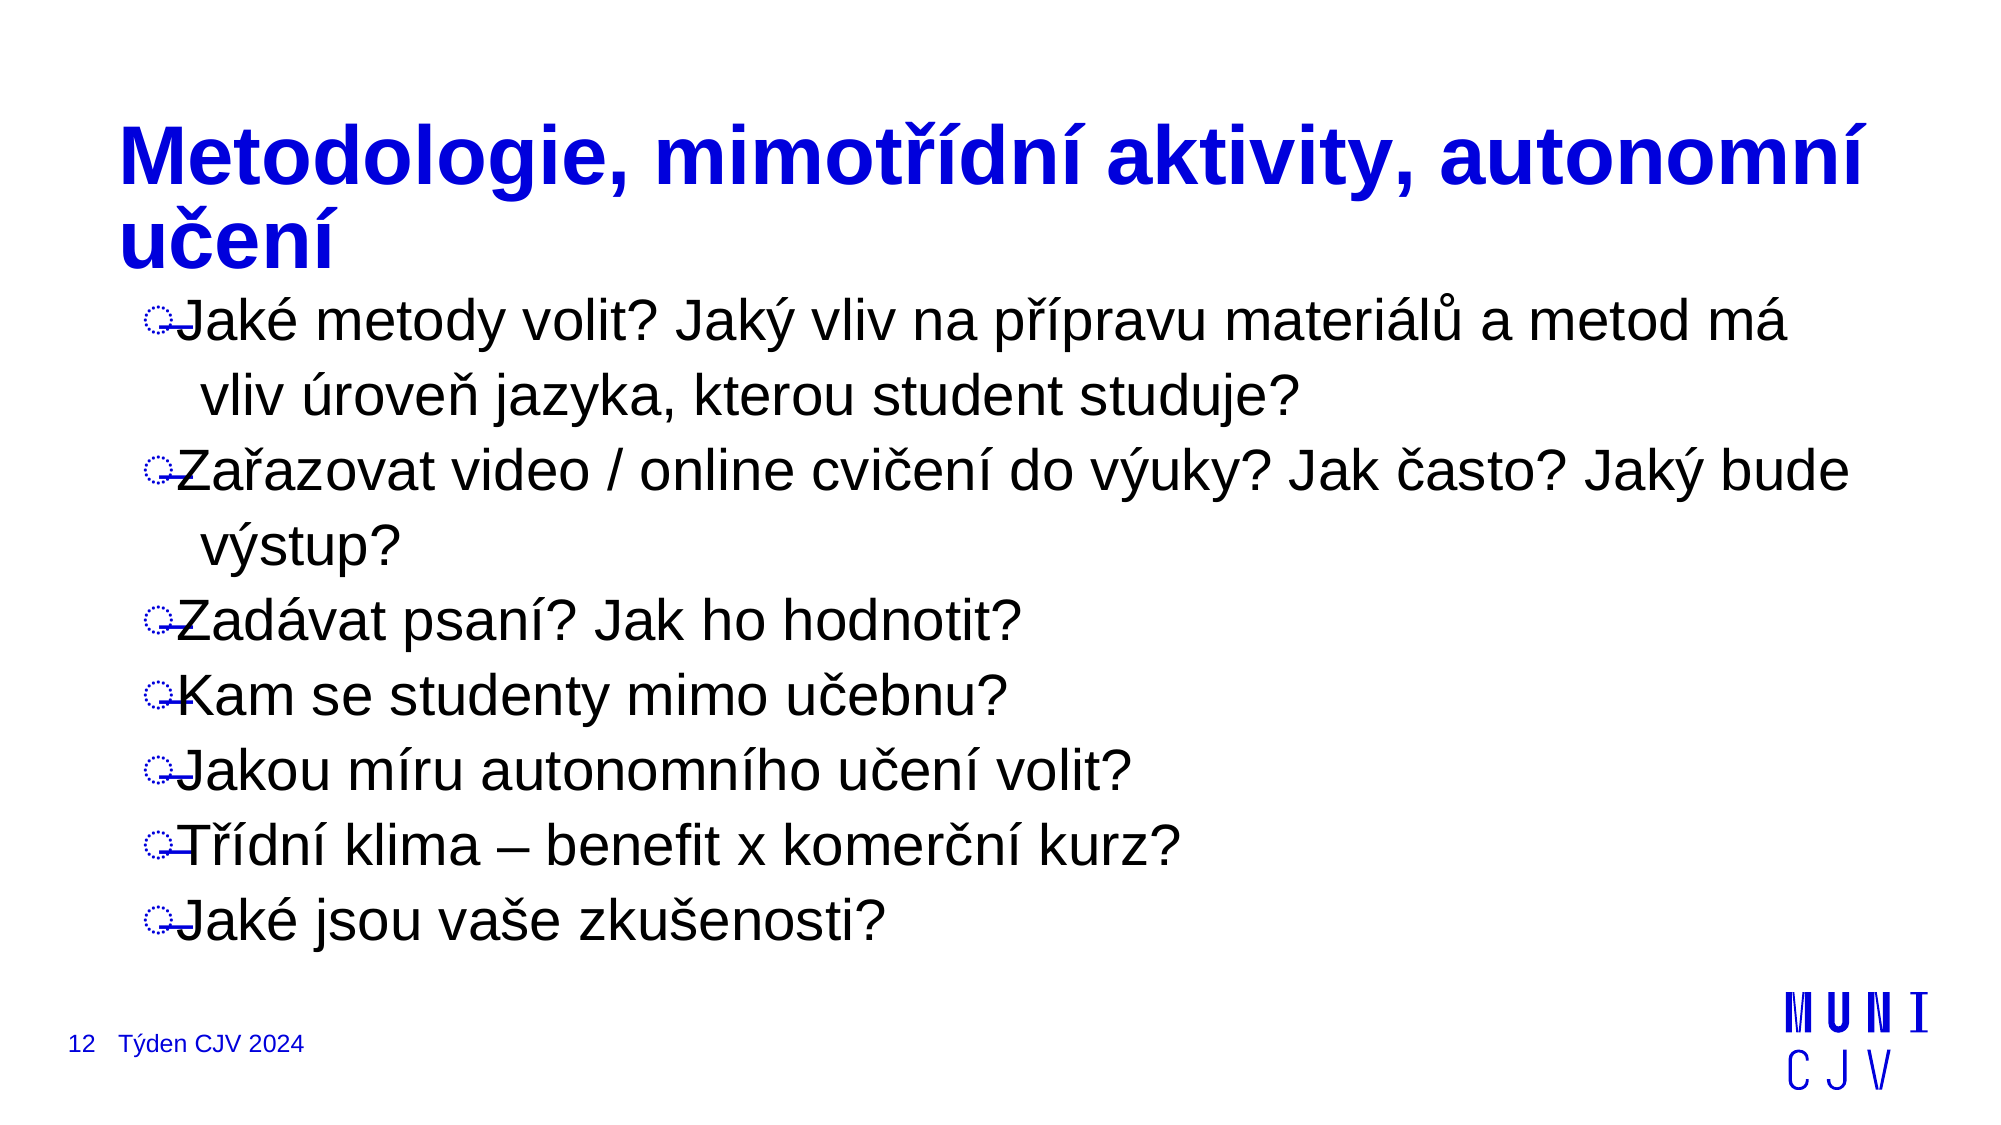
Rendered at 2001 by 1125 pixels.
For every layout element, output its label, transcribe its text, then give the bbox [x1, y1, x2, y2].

list Jaké metody volit? Jaký vliv na přípravu materiálů a metod má vliv úroveň jazyka, kterou student studuje? Zařazovat video / online cvičení do výuky? Jak často? Jaký bude výstup? Zadávat psaní? Jak ho hodnotit? Kam se studenty mimo učebnu? Jakou míru autonomního učení volit? Třídní klima – benefit x komerční kurz? Jaké jsou vaše zkušenosti? [118, 277, 1883, 957]
title Metodologie, mimotřídní aktivity, autonomní učení [118, 118, 1883, 193]
footer Týden CJV 2024 [118, 1021, 1418, 1063]
slide_number ‹#› [67, 1021, 110, 1063]
